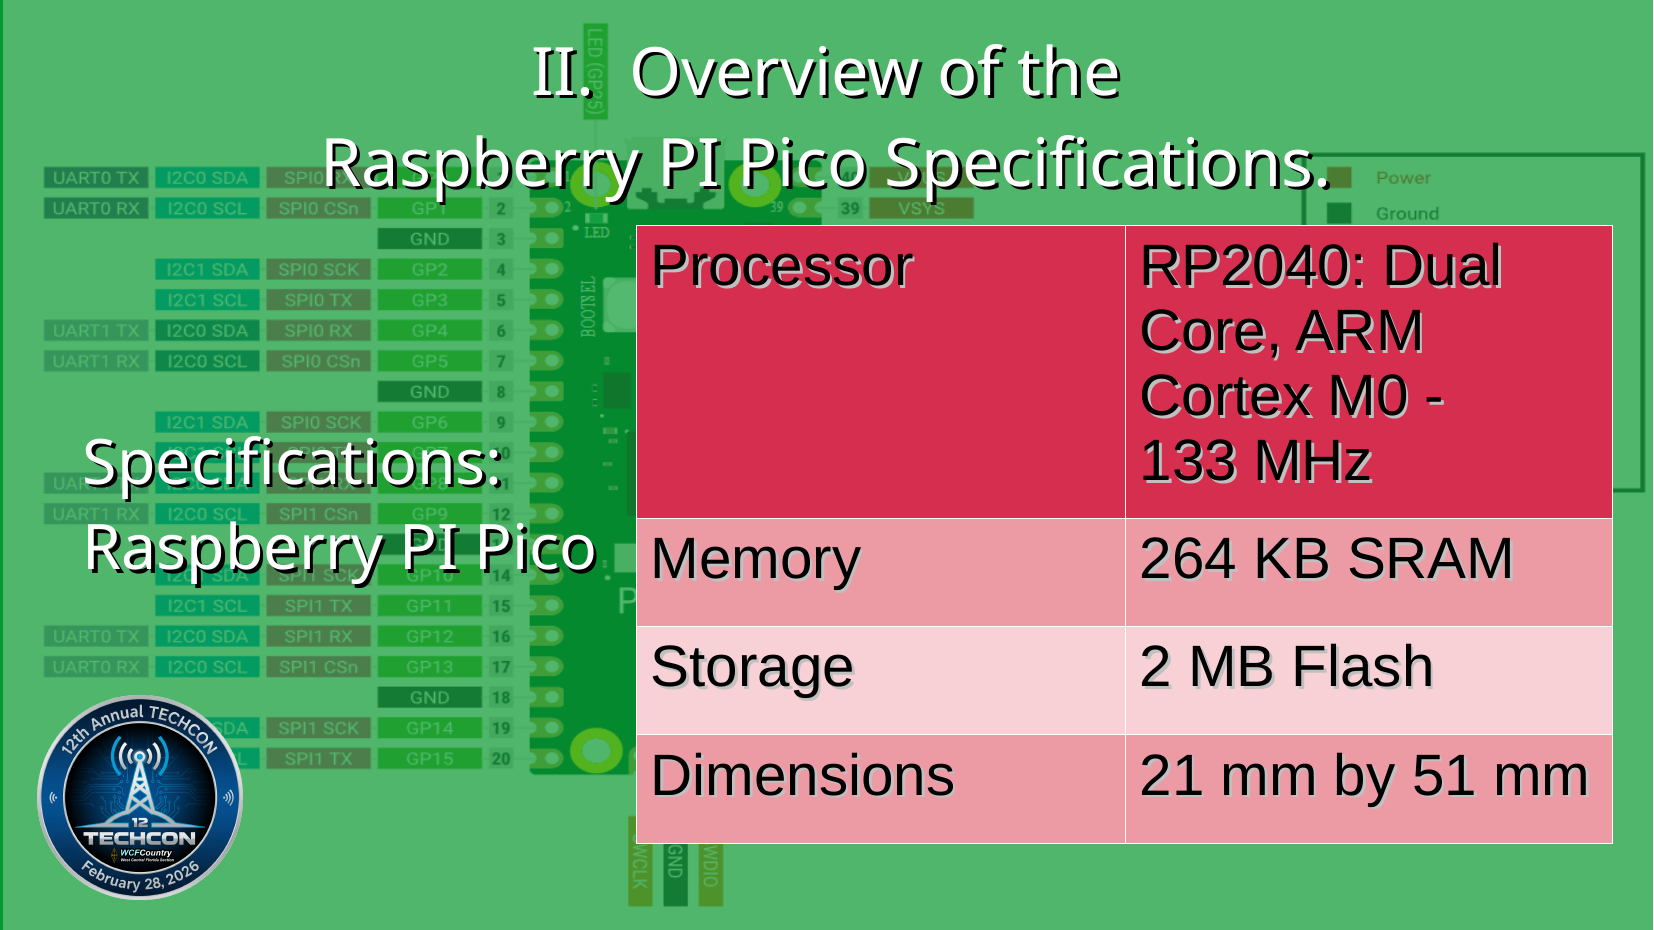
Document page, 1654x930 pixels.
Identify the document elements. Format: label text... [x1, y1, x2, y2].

table_cell Dimensions [637, 735, 1125, 843]
table_cell Storage [637, 627, 1125, 734]
table_header RP2040: Dual Core, ARM Cortex M0 - 133 MHz [1126, 226, 1612, 518]
table_cell Memory [637, 519, 1125, 626]
table_header Processor [637, 226, 1125, 518]
picture [37, 695, 243, 900]
table_cell 21 mm by 51 mm [1126, 735, 1612, 843]
table_cell 2 MB Flash [1126, 627, 1612, 734]
list Specifications: Raspberry PI Pico [82, 405, 601, 601]
title II. Overview of the Raspberry PI Pico Specifications. [82, 37, 1571, 193]
table_cell 264 KB SRAM [1126, 519, 1612, 626]
